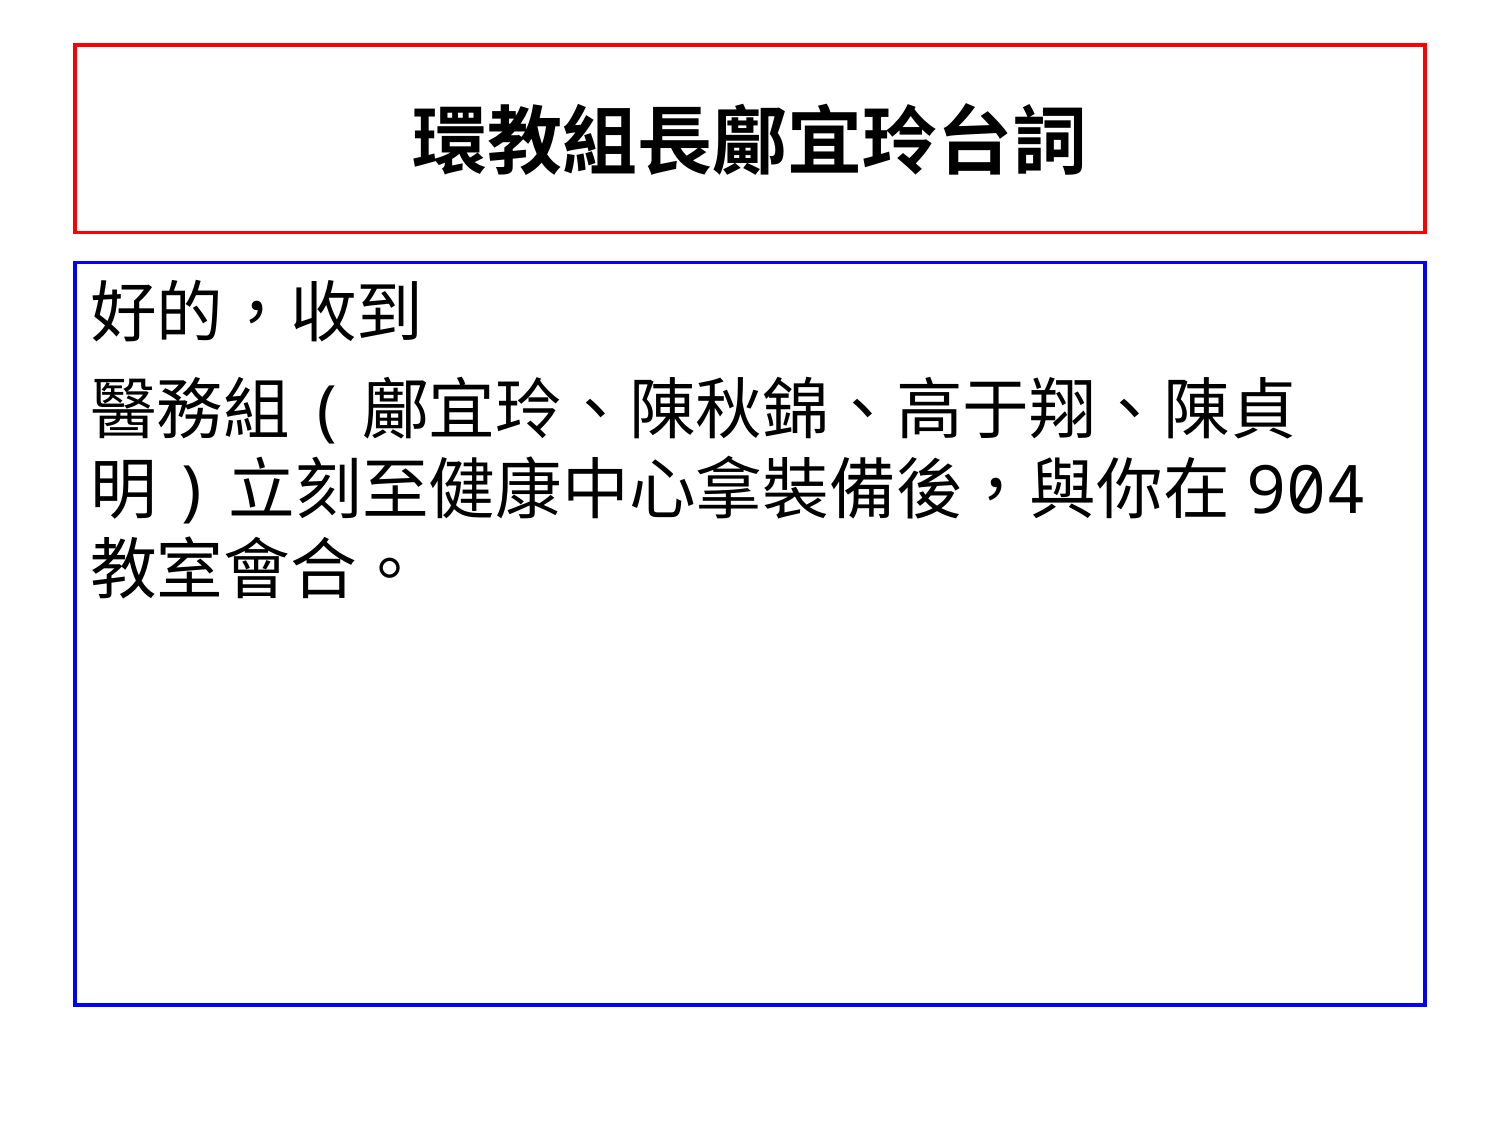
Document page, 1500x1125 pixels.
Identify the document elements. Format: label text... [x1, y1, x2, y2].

title 環教組長鄺宜玲台詞 [75, 45, 1426, 233]
list 好的，收到 醫務組(鄺宜玲、陳秋錦、高于翔、陳貞明)立刻至健康中心拿裝備後，與你在904教室會合。 [75, 262, 1426, 1005]
